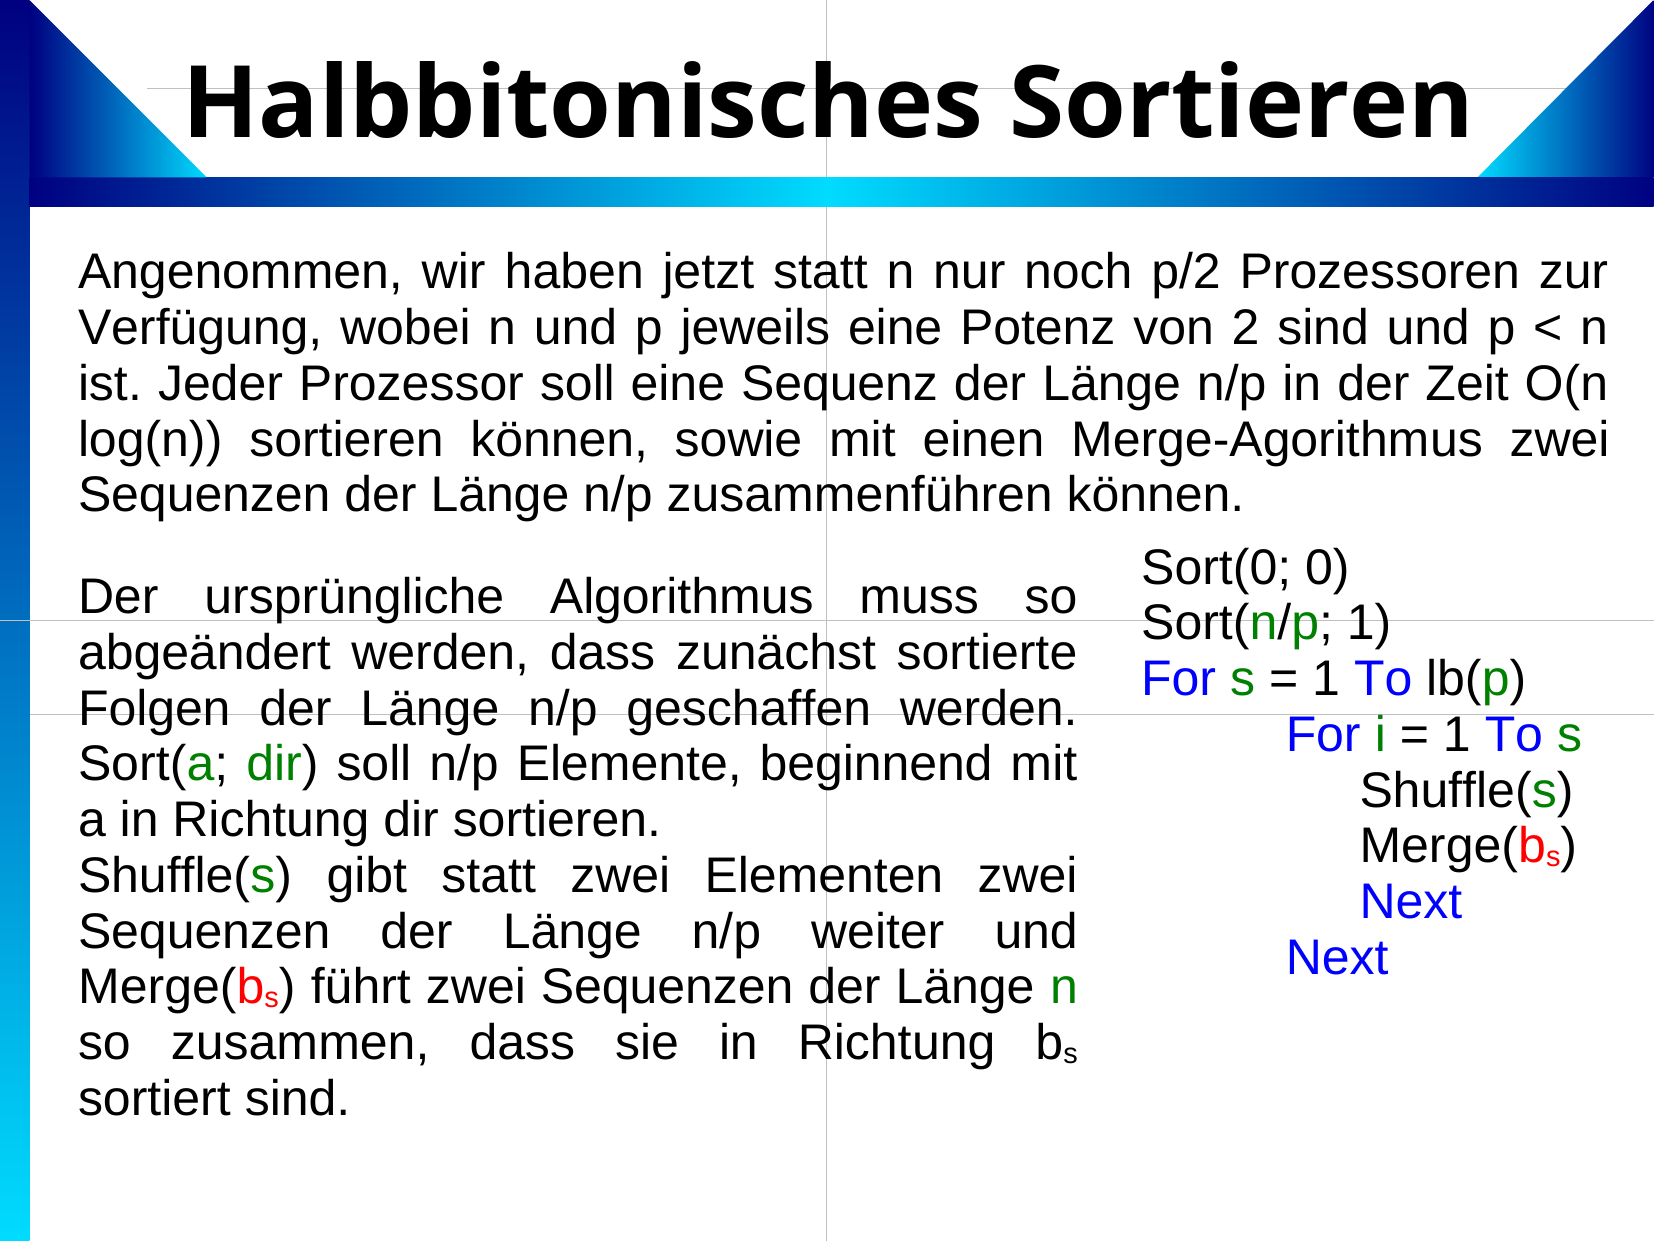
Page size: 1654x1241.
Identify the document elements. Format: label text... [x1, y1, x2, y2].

text_box Angenommen, wir haben jetzt statt n nur noch p/2 Prozessoren zur Verfügung, wobei n und p jeweils eine Potenz von 2 sind und p < n ist. Jeder Prozessor soll eine Sequenz der Länge n/p in der Zeit O(n log(n)) sortieren können, sowie mit einen Merge-Agorithmus zwei Sequenzen der Länge n/p zusammenführen können. [63, 236, 1625, 530]
text_box Halbbitonisches Sortieren [282, 23, 1376, 153]
text_box Sort(0; 0) Sort(n/p; 1) For s = 1 To lb(p) For i = 1 To s Shuffle(s) Merge(bs) Next Next [1126, 531, 1625, 1009]
text_box Der ursprüngliche Algorithmus muss so abgeändert werden, dass zunächst sortierte Folgen der Länge n/p geschaffen werden. Sort(a; dir) soll n/p Elemente, beginnend mit a in Richtung dir sortieren. Shuffle(s) gibt statt zwei Elementen zwei Sequenzen der Länge n/p weiter und Merge(bs) führt zwei Sequenzen der Länge n so zusammen, dass sie in Richtung bs sortiert sind. [63, 561, 1093, 1166]
